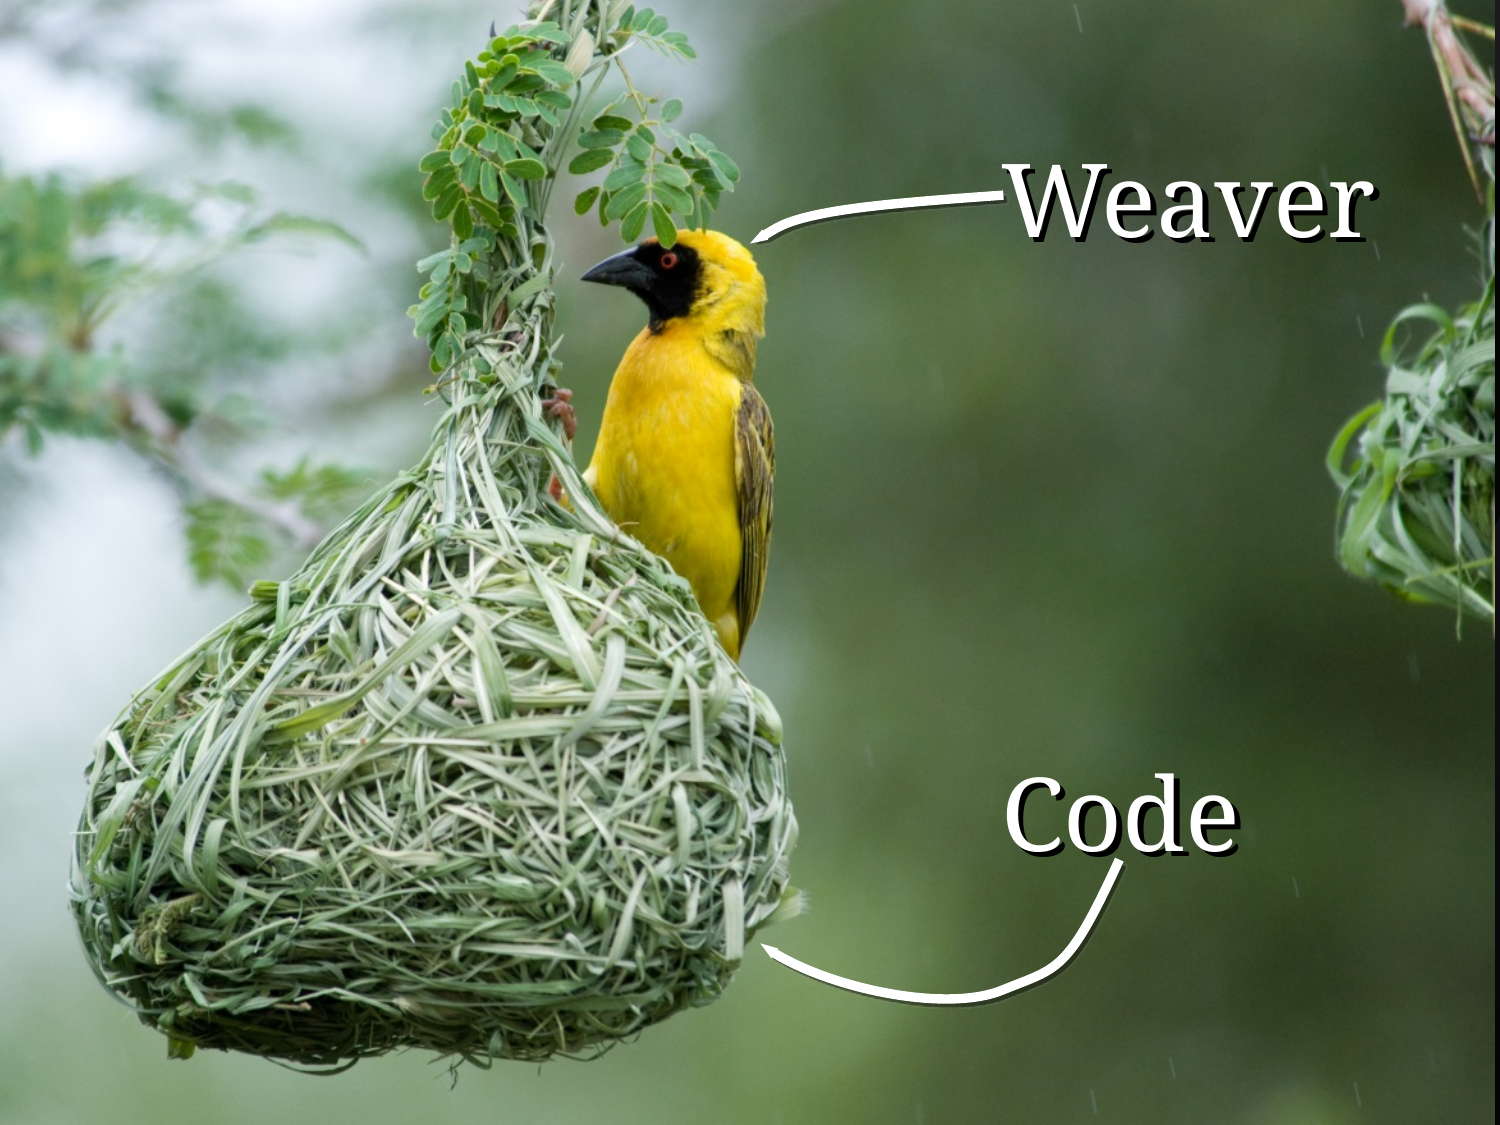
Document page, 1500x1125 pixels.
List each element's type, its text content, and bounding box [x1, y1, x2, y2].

title Weaver [986, 125, 1420, 265]
text_box Code [986, 609, 1420, 880]
picture [0, 0, 1495, 1125]
